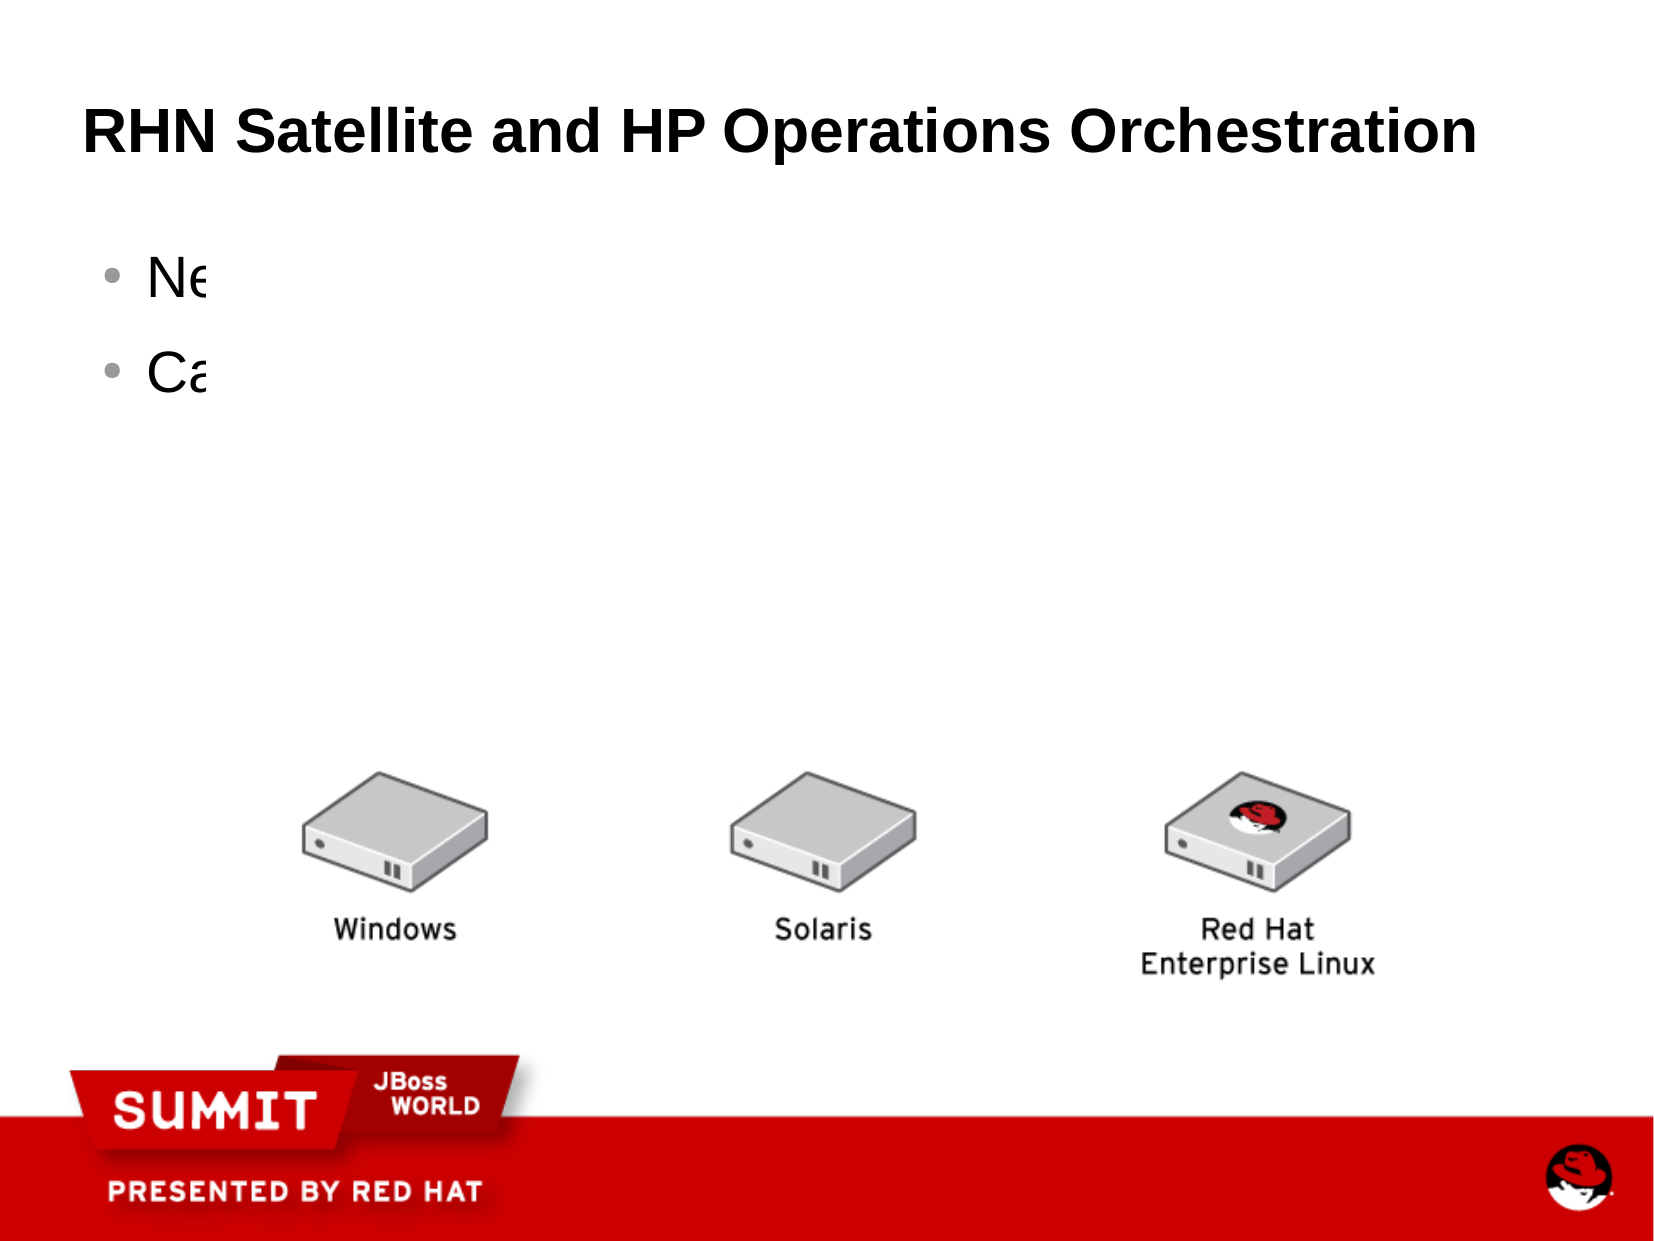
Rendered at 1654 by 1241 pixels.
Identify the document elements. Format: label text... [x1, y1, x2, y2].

picture [0, 1043, 1654, 1241]
list Need to manage heterogeneous systems Can use disparate management systems [86, 244, 390, 1039]
picture [390, 244, 1576, 1039]
title RHN Satellite and HP Operations Orchestration [82, 37, 1571, 226]
